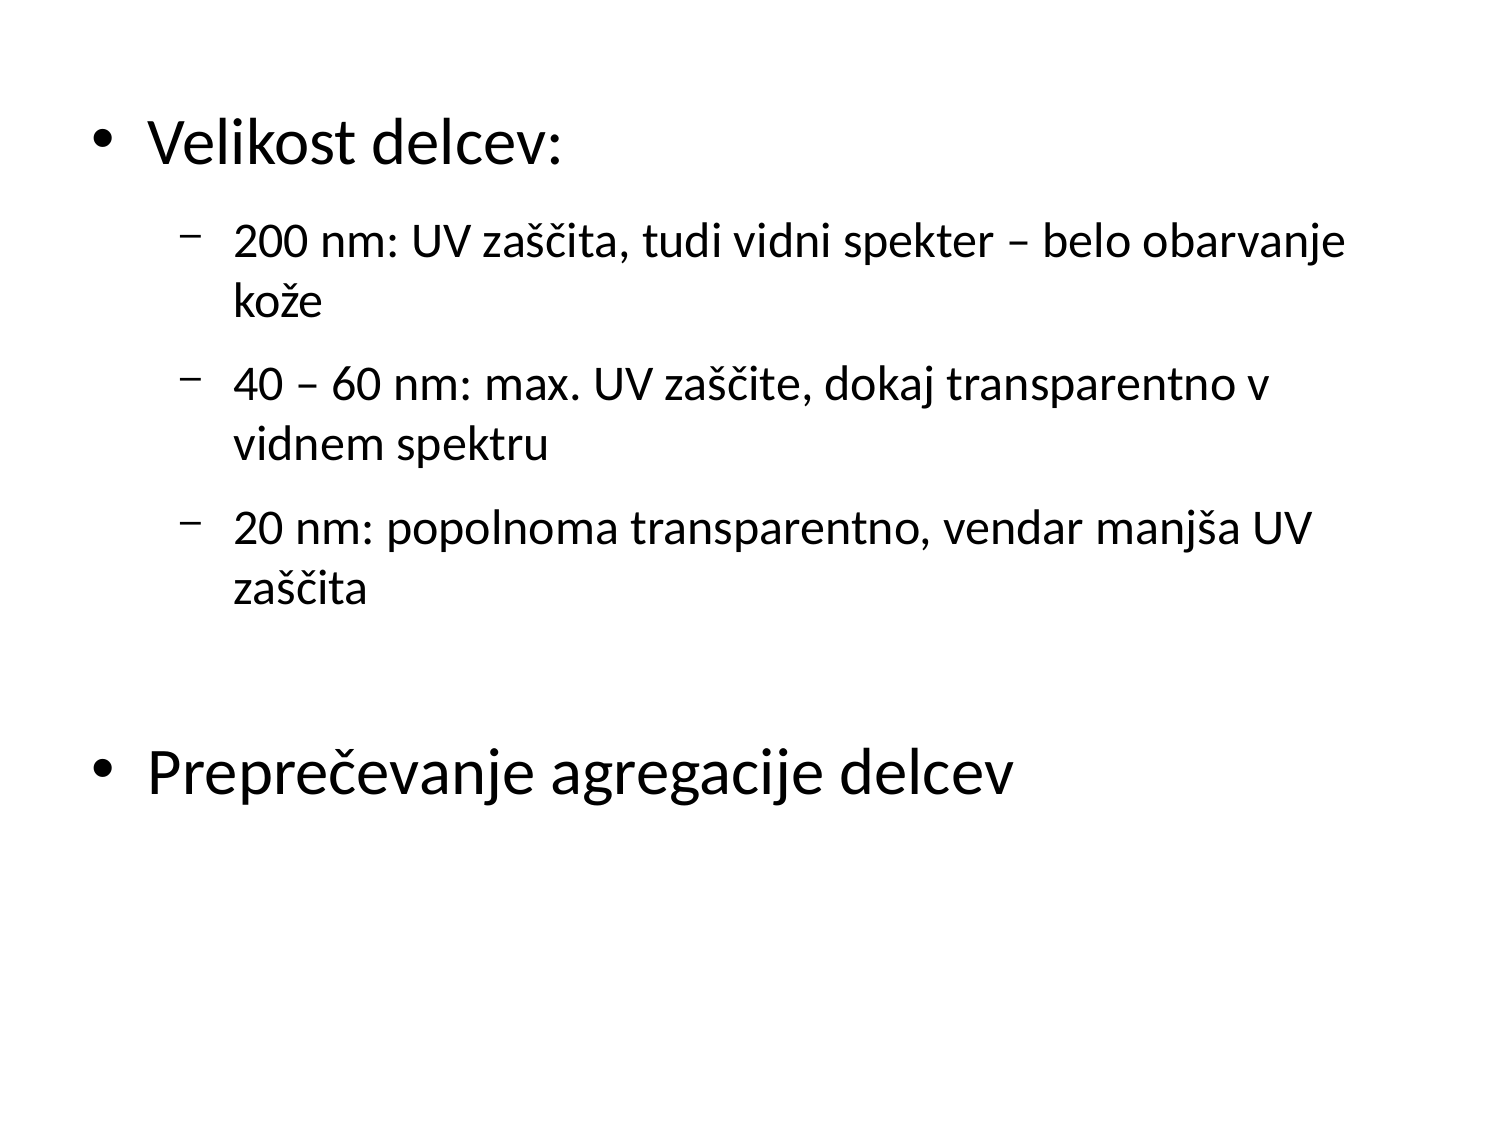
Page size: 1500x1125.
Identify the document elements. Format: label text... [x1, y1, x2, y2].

list Velikost delcev: 200 nm: UV zaščita, tudi vidni spekter – belo obarvanje kože 40 – 60 nm: max. UV zaščite, dokaj transparentno v vidnem spektru 20 nm: popolnoma transparentno, vendar manjša UV zaščita Preprečevanje agregacije delcev [76, 90, 1427, 833]
